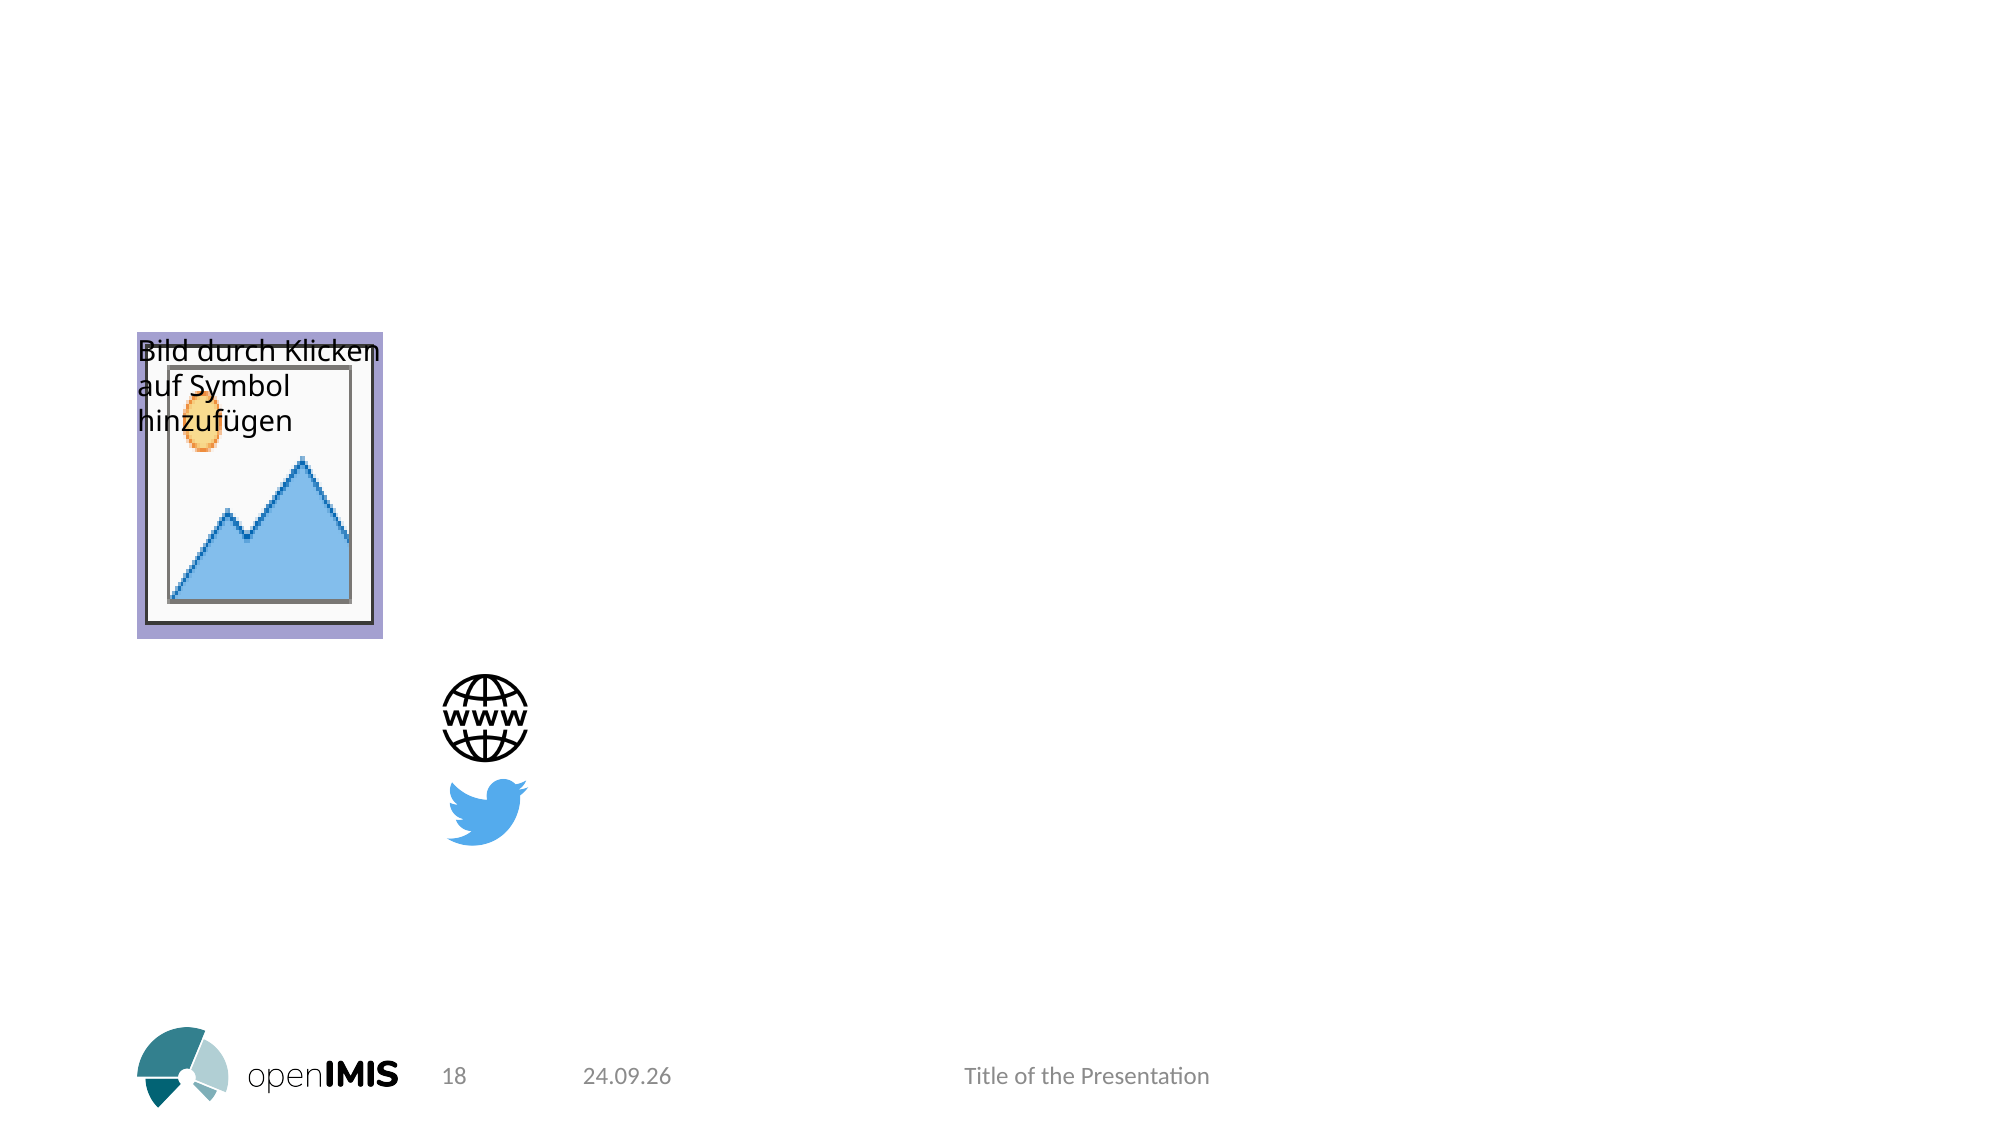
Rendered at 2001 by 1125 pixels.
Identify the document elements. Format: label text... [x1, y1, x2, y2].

picture [426, 670, 548, 874]
picture [137, 1027, 437, 1108]
slide_number <number> [426, 1044, 555, 1105]
slide_number 30.11.21 [567, 1044, 937, 1105]
footer Title of the Presentation [949, 1044, 1751, 1105]
picture [137, 331, 383, 639]
